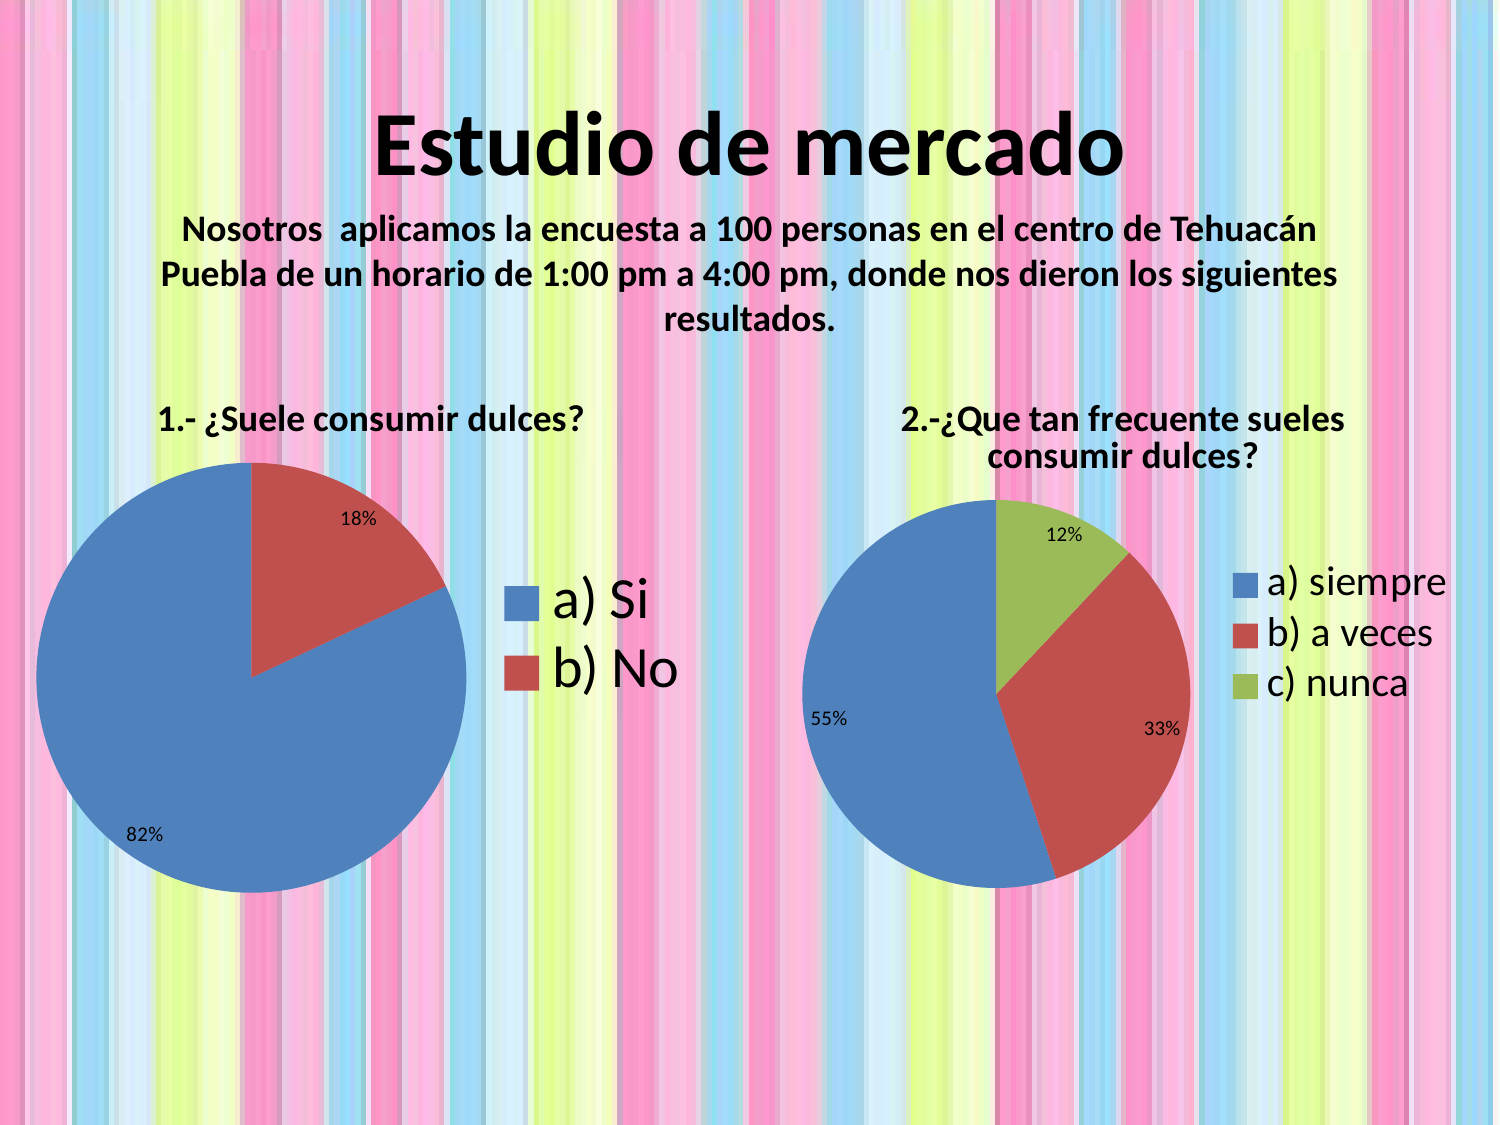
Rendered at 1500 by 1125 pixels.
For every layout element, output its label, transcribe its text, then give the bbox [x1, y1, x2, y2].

text_box Nosotros aplicamos la encuesta a 100 personas en el centro de Tehuacán Puebla de un horario de 1:00 pm a 4:00 pm, donde nos dieron los siguientes resultados. [123, 196, 1377, 394]
chart [773, 373, 1473, 899]
title Estudio de mercado [75, 45, 1426, 233]
chart [17, 373, 725, 904]
picture [0, 0, 1500, 1125]
